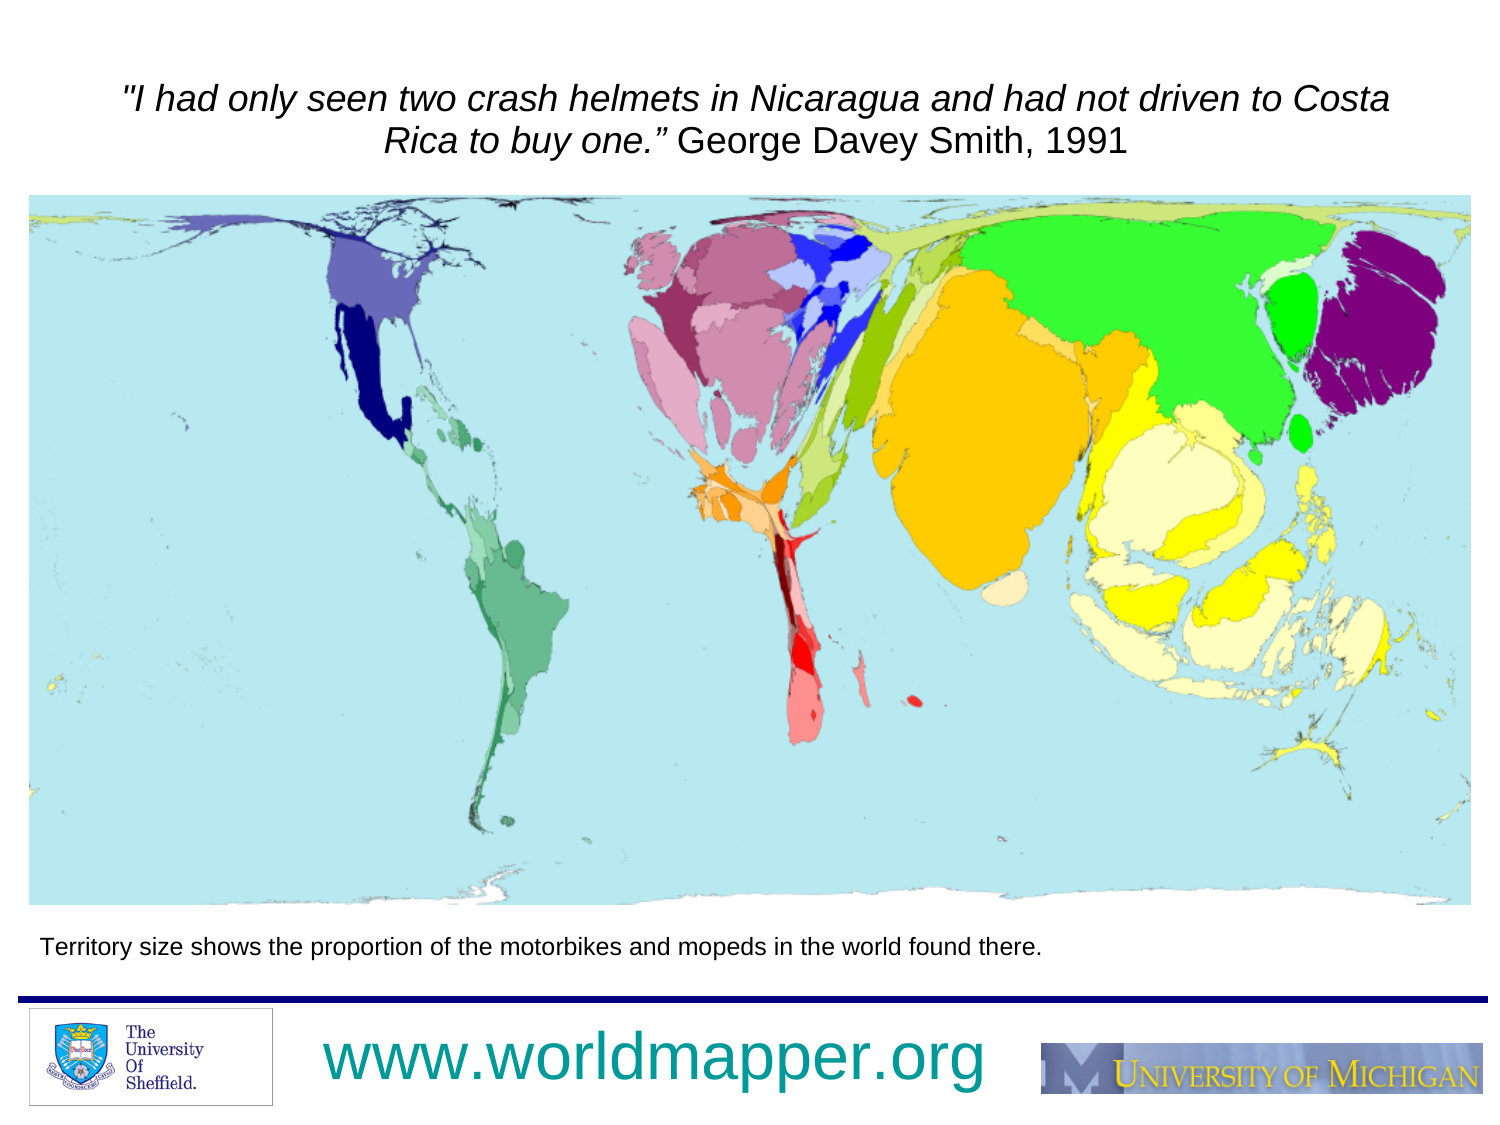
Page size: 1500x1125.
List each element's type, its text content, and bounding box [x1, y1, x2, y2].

picture [29, 195, 1471, 905]
text_box Territory size shows the proportion of the motorbikes and mopeds in the world found there. [24, 925, 1068, 969]
picture [1041, 1043, 1483, 1094]
picture [29, 1008, 273, 1106]
title "I had only seen two crash helmets in Nicaragua and had not driven to Costa Rica to buy one.” George Davey Smith, 1991 [76, 42, 1436, 195]
